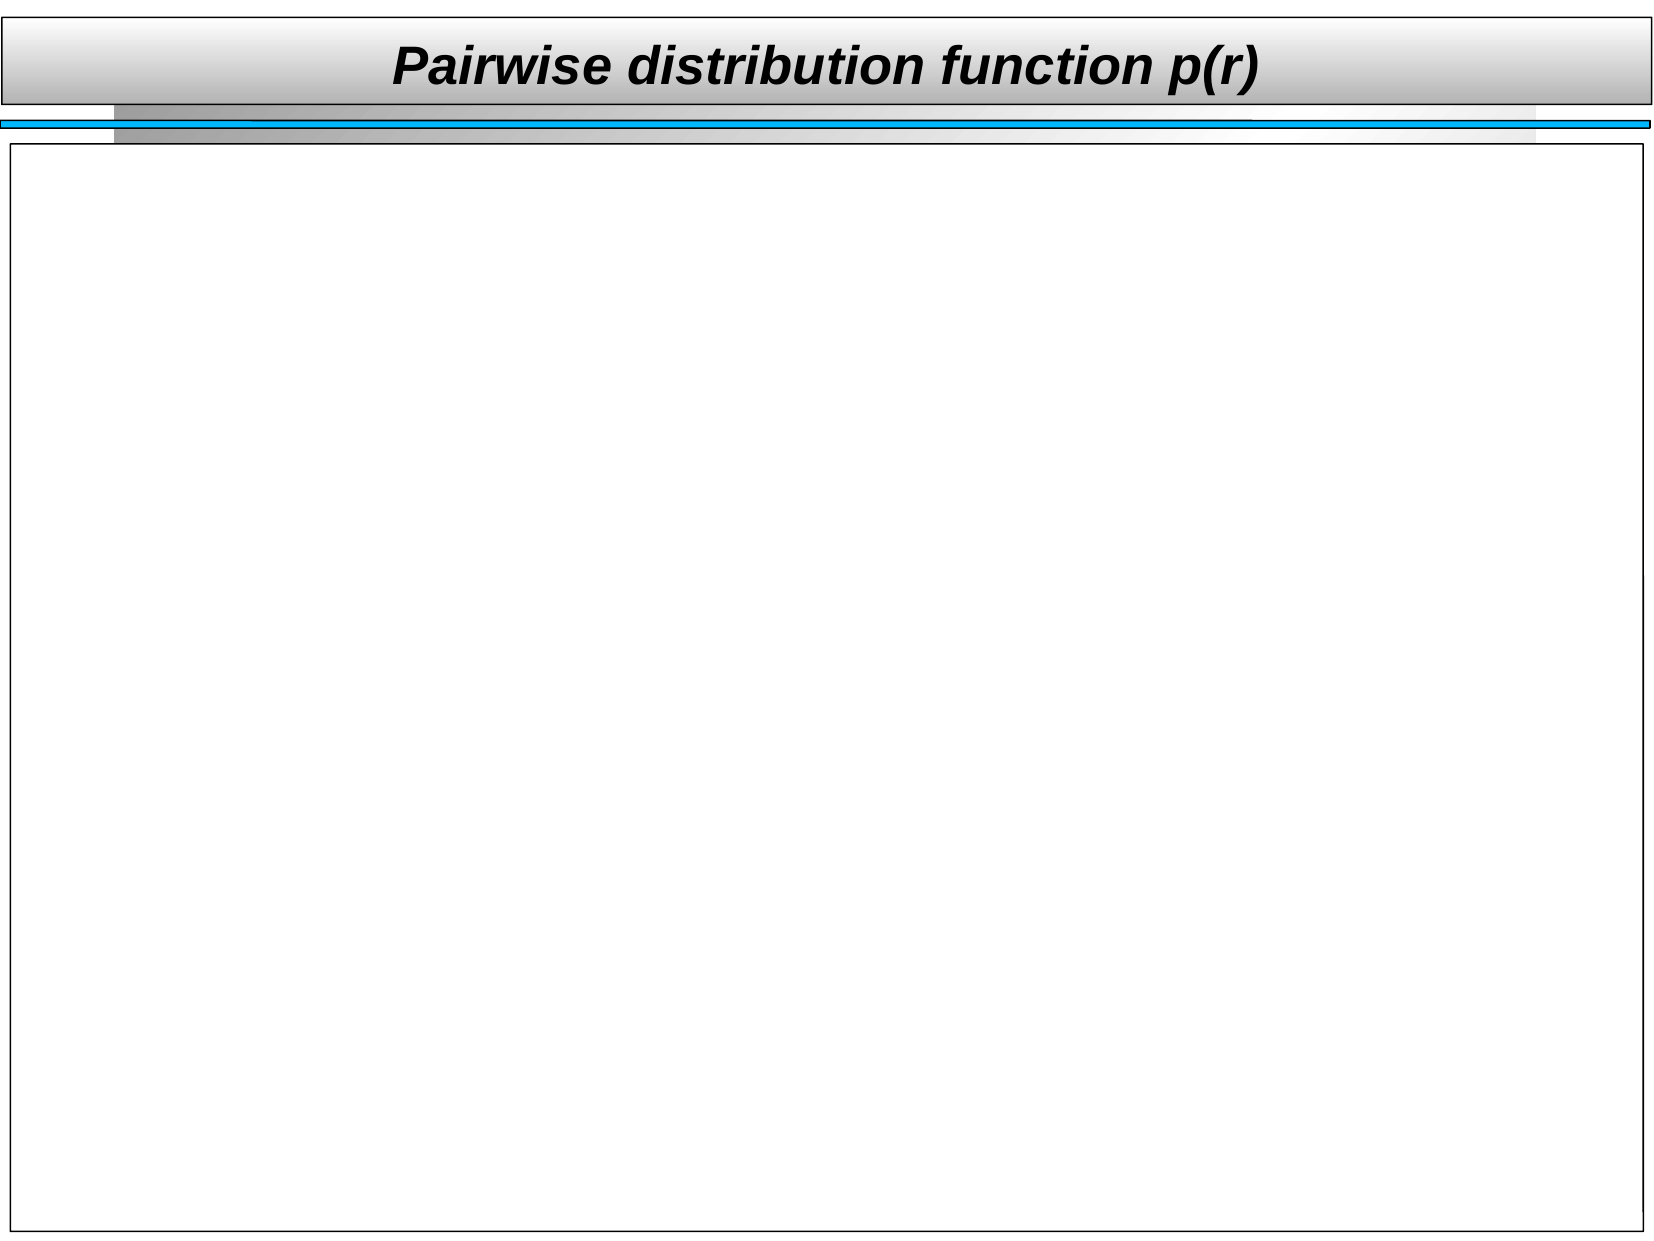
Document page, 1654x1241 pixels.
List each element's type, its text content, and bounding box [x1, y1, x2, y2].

text_box [0, 120, 1651, 129]
text_box Pairwise distribution function p(r) [1, 17, 1652, 105]
